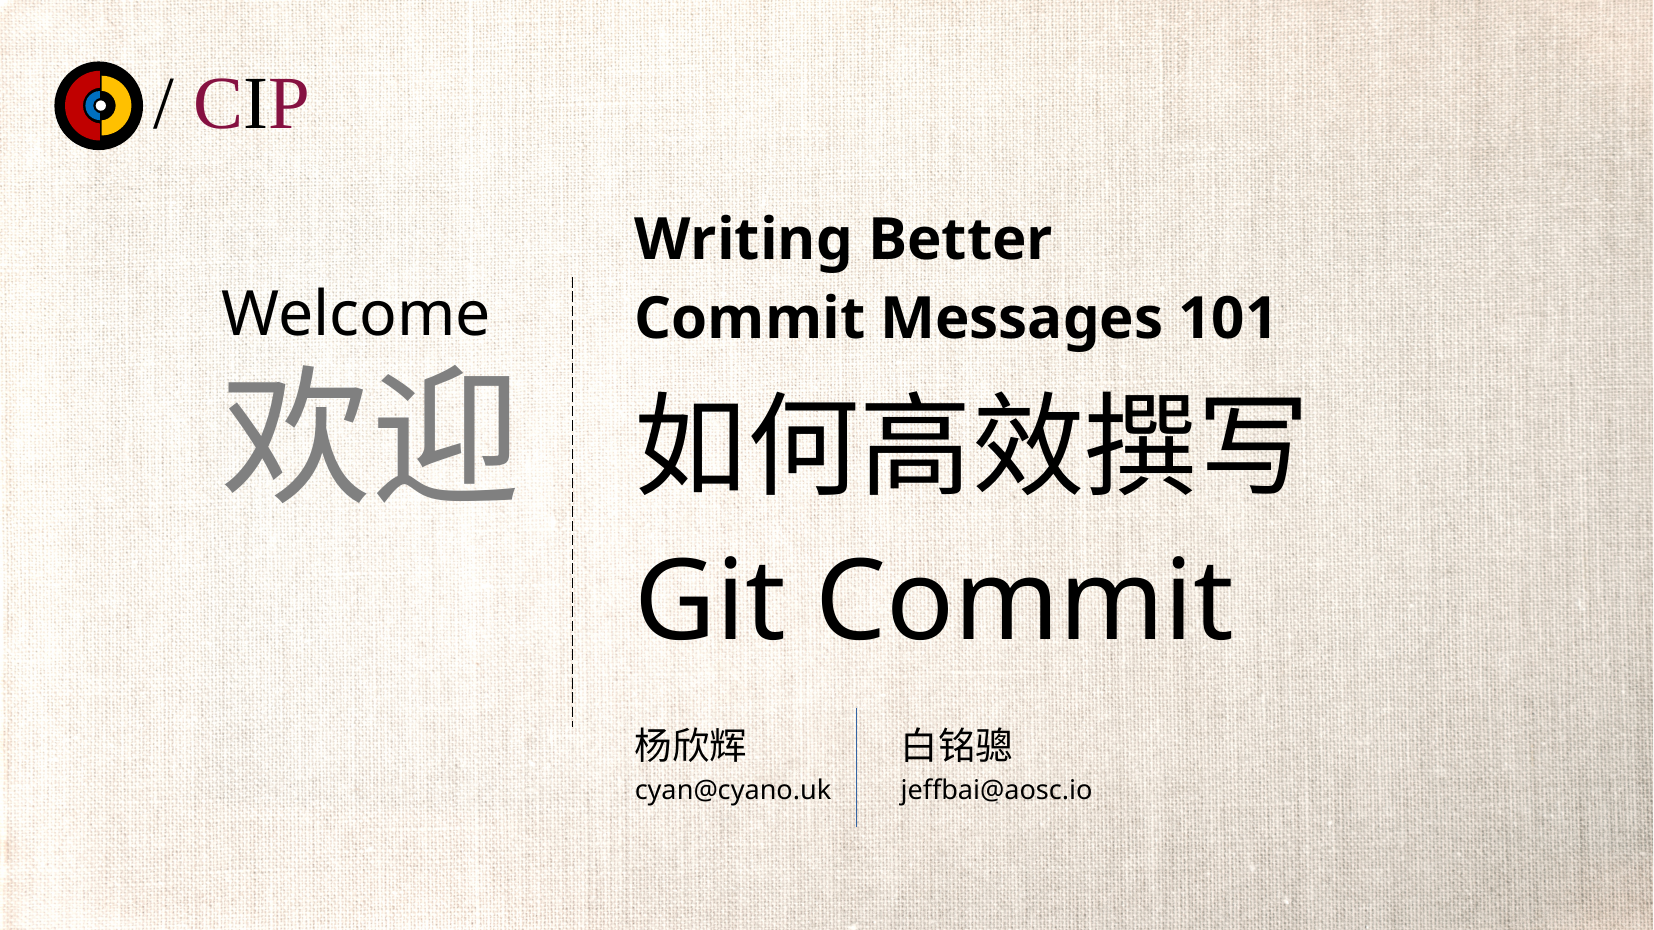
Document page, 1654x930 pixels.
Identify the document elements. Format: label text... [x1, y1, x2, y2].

picture [0, 0, 1654, 930]
text_box 白铭骢 jeffbai@aosc.io [885, 708, 1152, 852]
text_box 杨欣辉 cyan@cyano.uk [620, 708, 856, 815]
text_box Writing Better Commit Messages 101 如何高效撰写 Git Commit [620, 190, 1565, 709]
text_box Welcome 欢迎 [206, 272, 537, 739]
